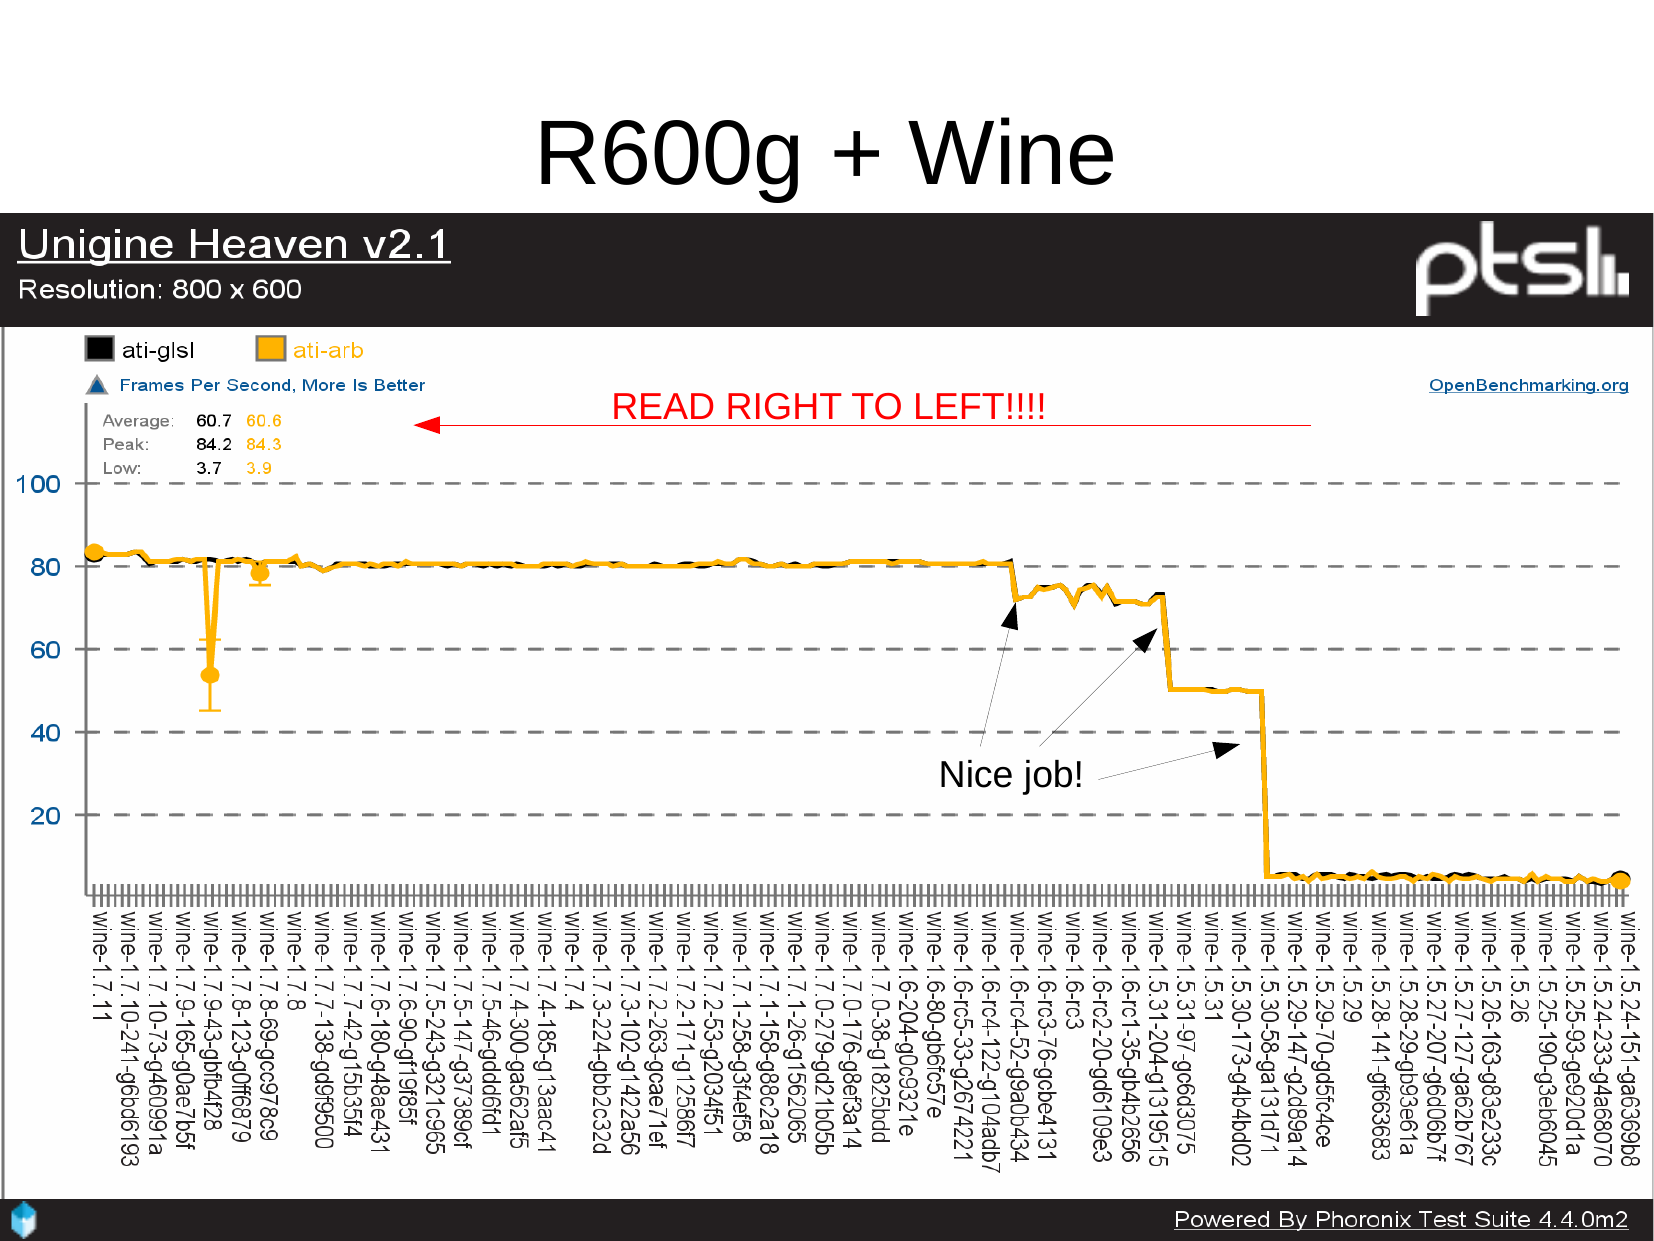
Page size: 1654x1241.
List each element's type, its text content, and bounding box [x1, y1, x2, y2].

text_box Nice job! [924, 746, 1100, 804]
title R600g + Wine [82, 49, 1571, 212]
text_box READ RIGHT TO LEFT!!!! [596, 377, 1069, 435]
picture [0, 212, 1654, 1241]
